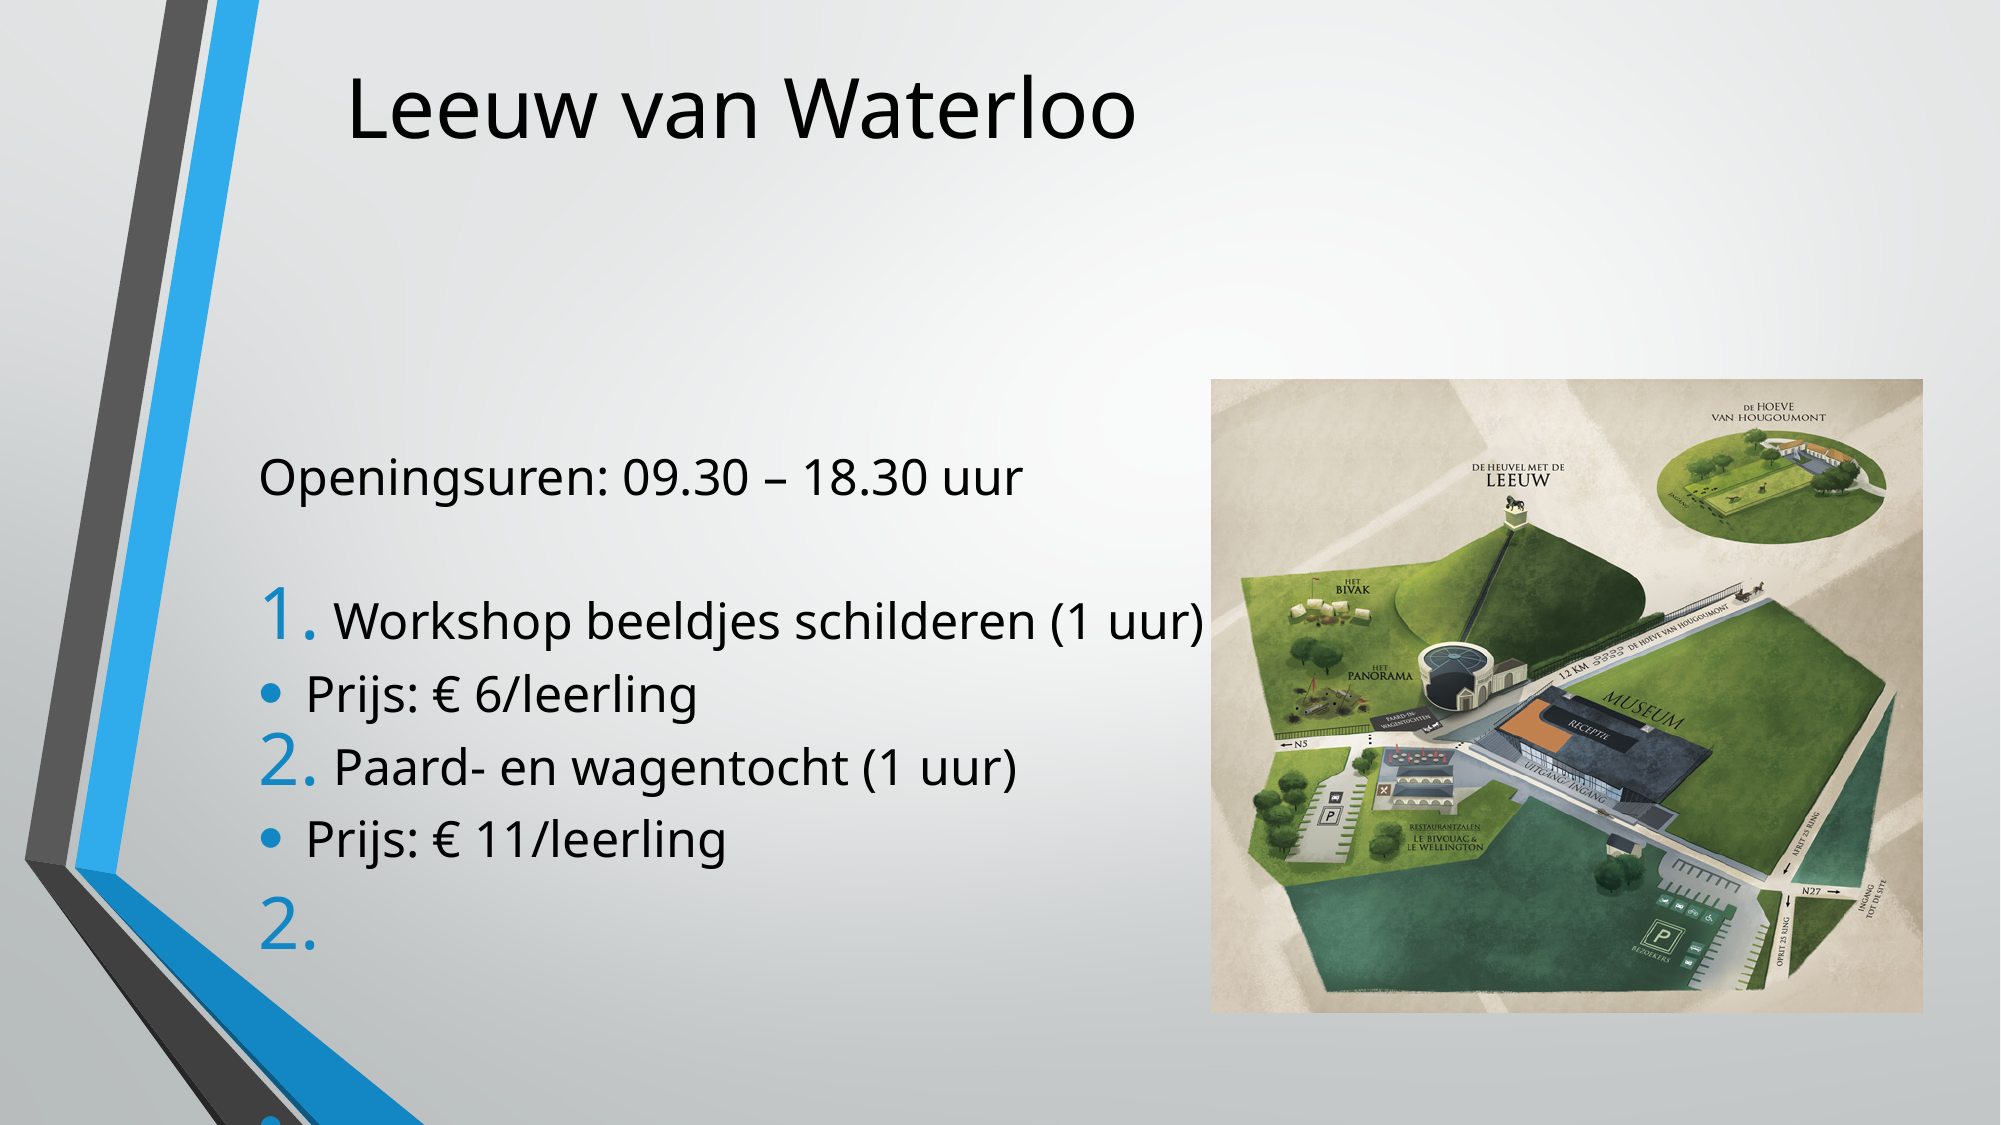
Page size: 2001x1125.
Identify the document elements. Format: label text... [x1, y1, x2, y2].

picture [1211, 379, 1923, 1013]
list Openingsuren: 09.30 – 18.30 uur Workshop beeldjes schilderen (1 uur) Prijs: € 6/leerling Paard- en wagentocht (1 uur) Prijs: € 11/leerling [243, 437, 1211, 950]
title Leeuw van Waterloo [243, 35, 1242, 175]
